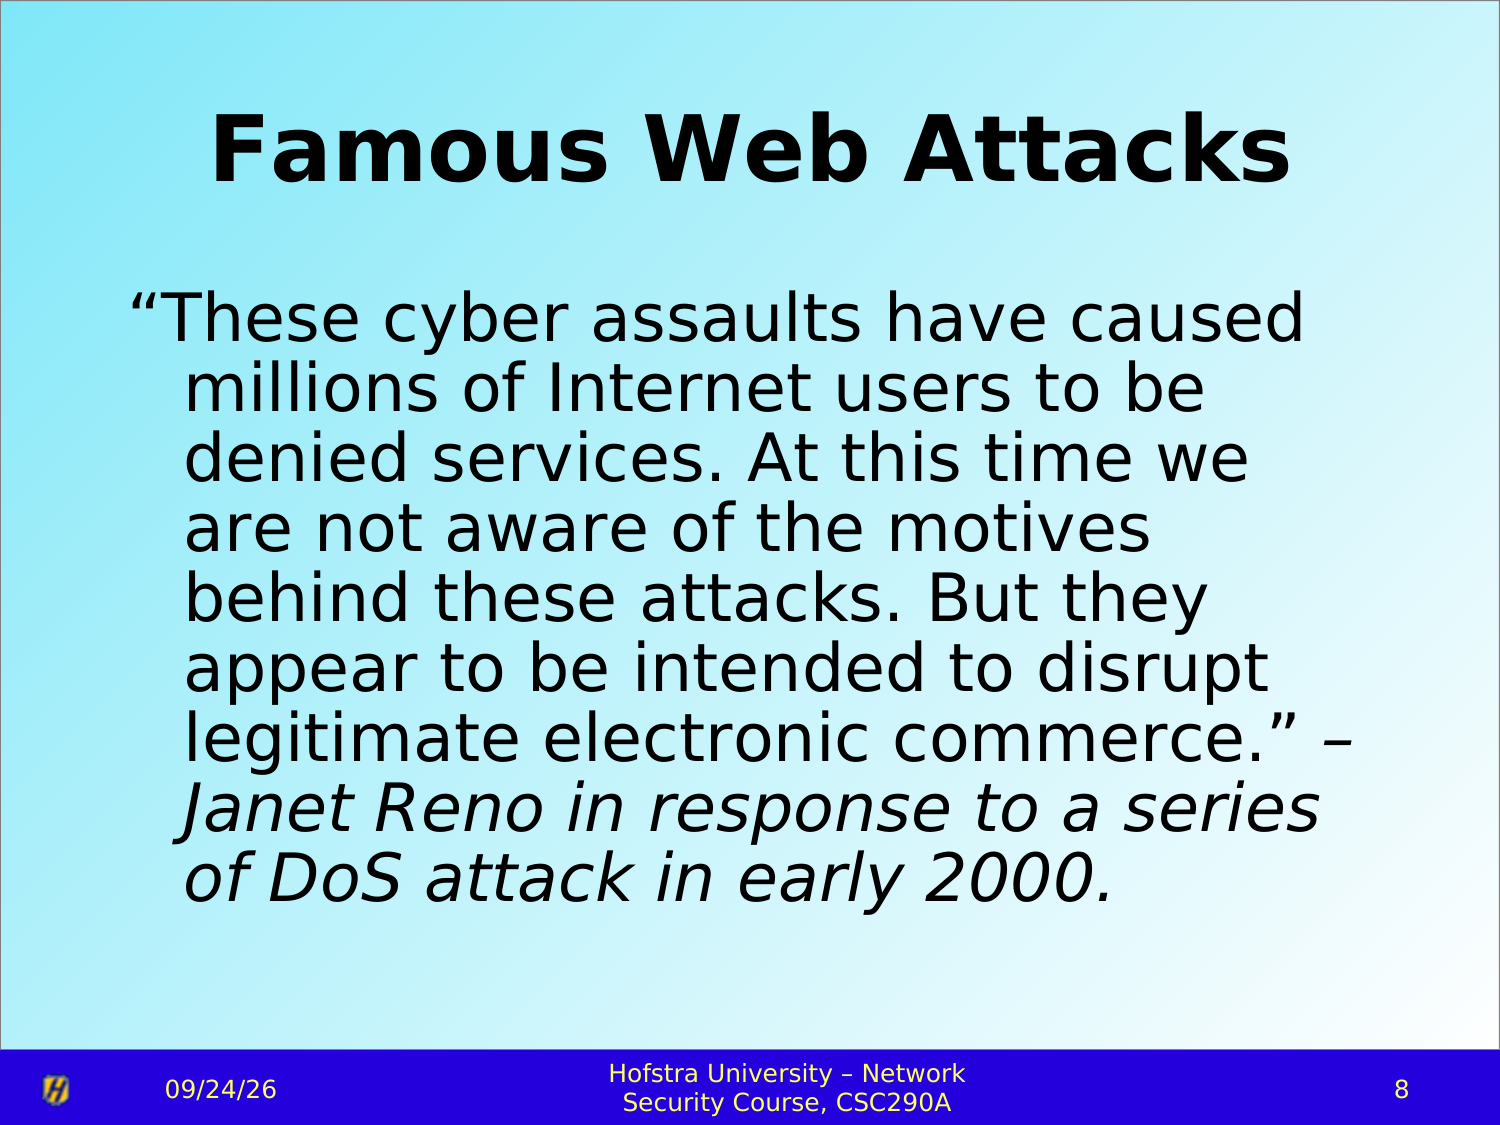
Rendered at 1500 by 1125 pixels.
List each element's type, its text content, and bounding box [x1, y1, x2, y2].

list “These cyber assaults have caused millions of Internet users to be denied services. At this time we are not aware of the motives behind these attacks. But they appear to be intended to disrupt legitimate electronic commerce.” –Janet Reno in response to a series of DoS attack in early 2000. [112, 277, 1388, 1006]
title Famous Web Attacks [112, 85, 1391, 212]
picture [37, 1072, 76, 1110]
